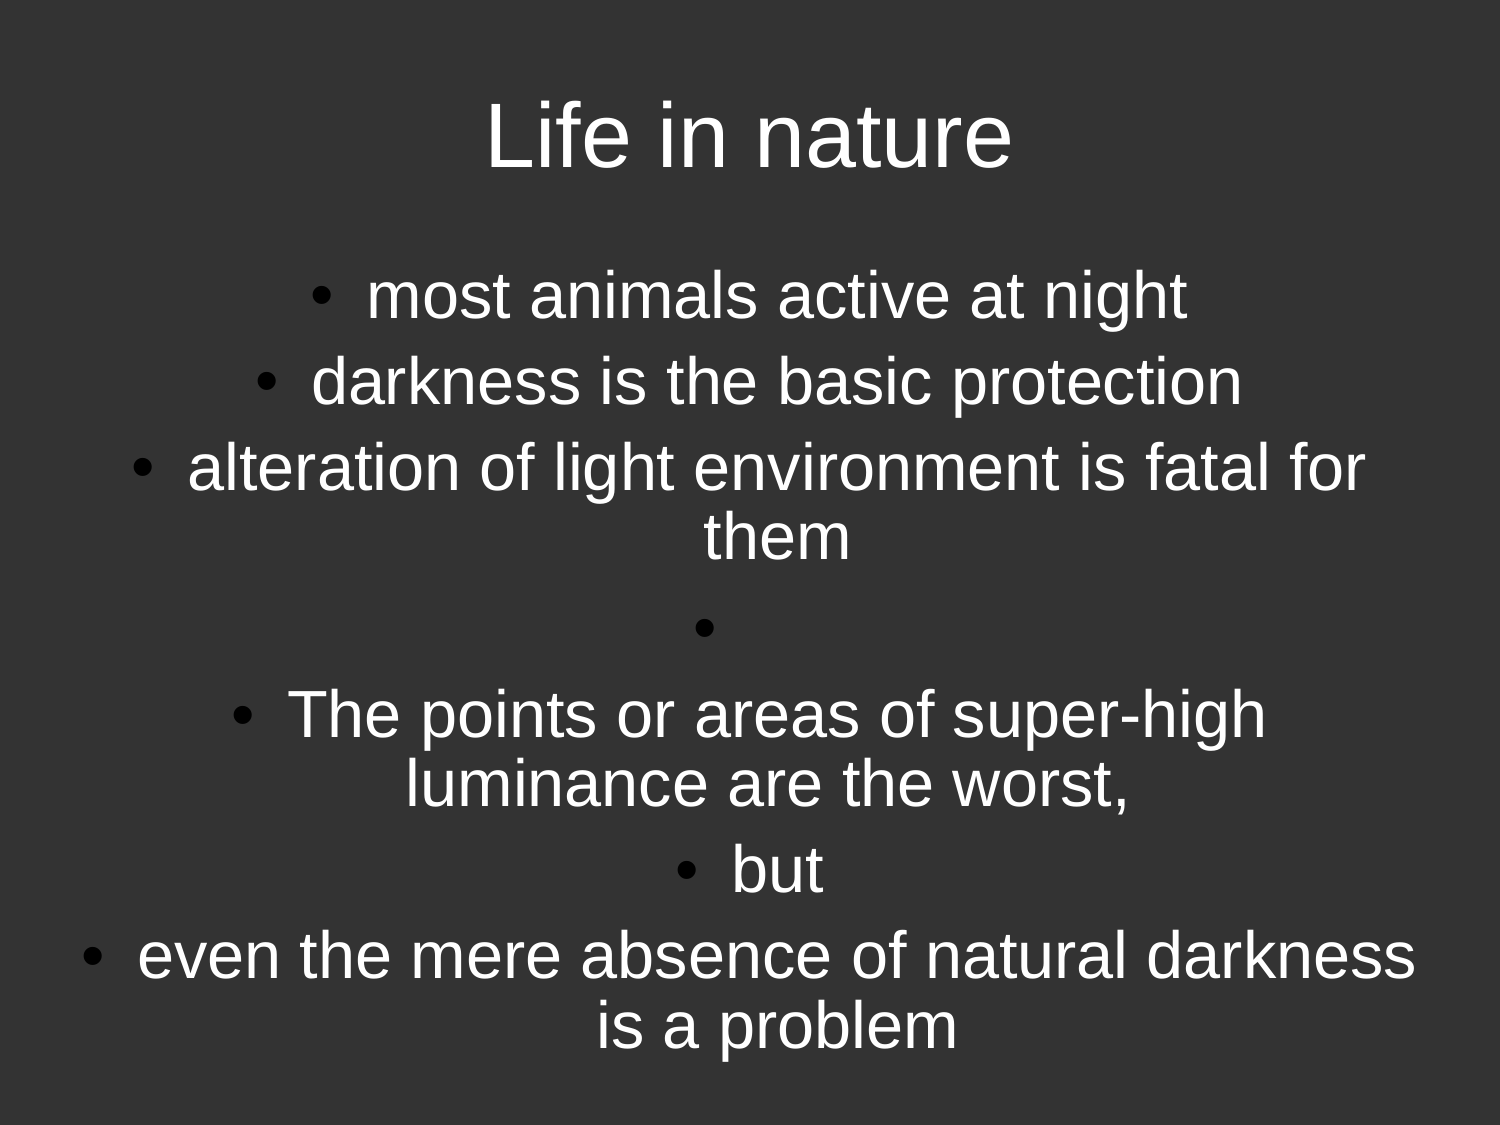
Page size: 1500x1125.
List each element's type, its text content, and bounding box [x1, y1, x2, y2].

title Life in nature [75, 21, 1425, 257]
list most animals active at night darkness is the basic protection alteration of light environment is fatal for them The points or areas of super-high luminance are the worst, but even the mere absence of natural darkness is a problem [75, 262, 1425, 1125]
